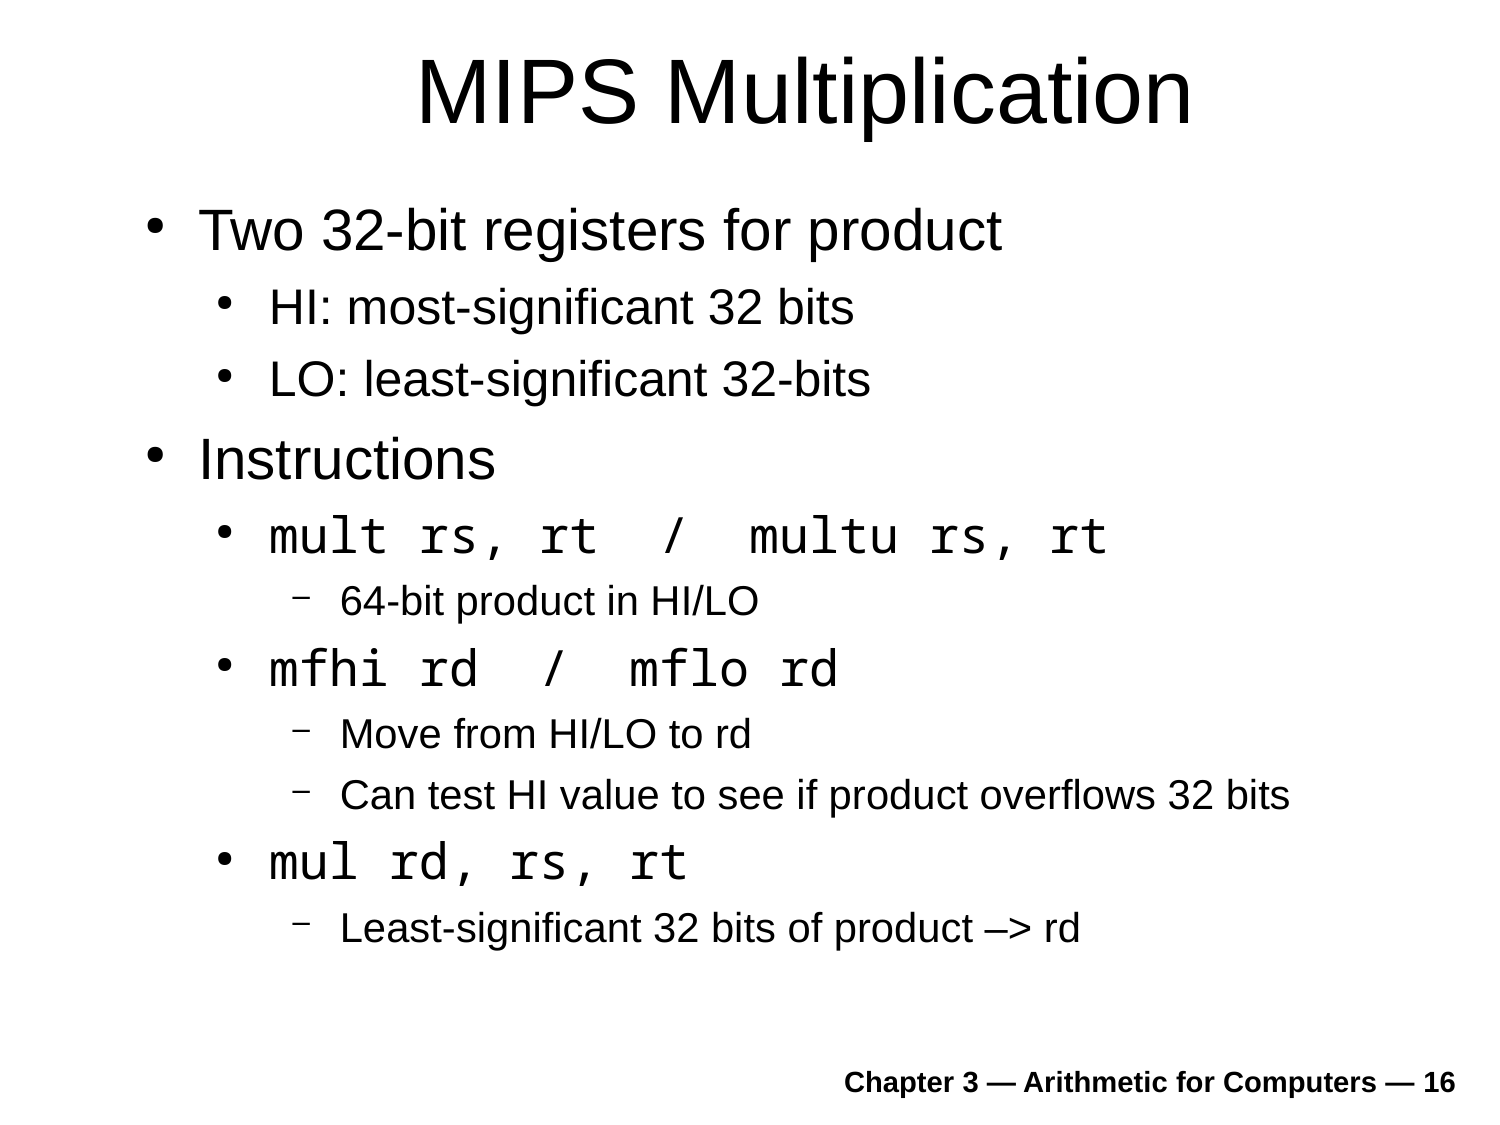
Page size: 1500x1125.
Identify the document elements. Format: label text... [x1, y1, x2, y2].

title MIPS Multiplication [112, 23, 1468, 149]
list Two 32-bit registers for product HI: most-significant 32 bits LO: least-significant 32-bits Instructions mult rs, rt / multu rs, rt 64-bit product in HI/LO mfhi rd / mflo rd Move from HI/LO to rd Can test HI value to see if product overflows 32 bits mul rd, rs, rt Least-significant 32 bits of product –> rd [112, 184, 1469, 1024]
text_box Chapter 3 — Arithmetic for Computers — <number> [277, 1046, 1471, 1106]
